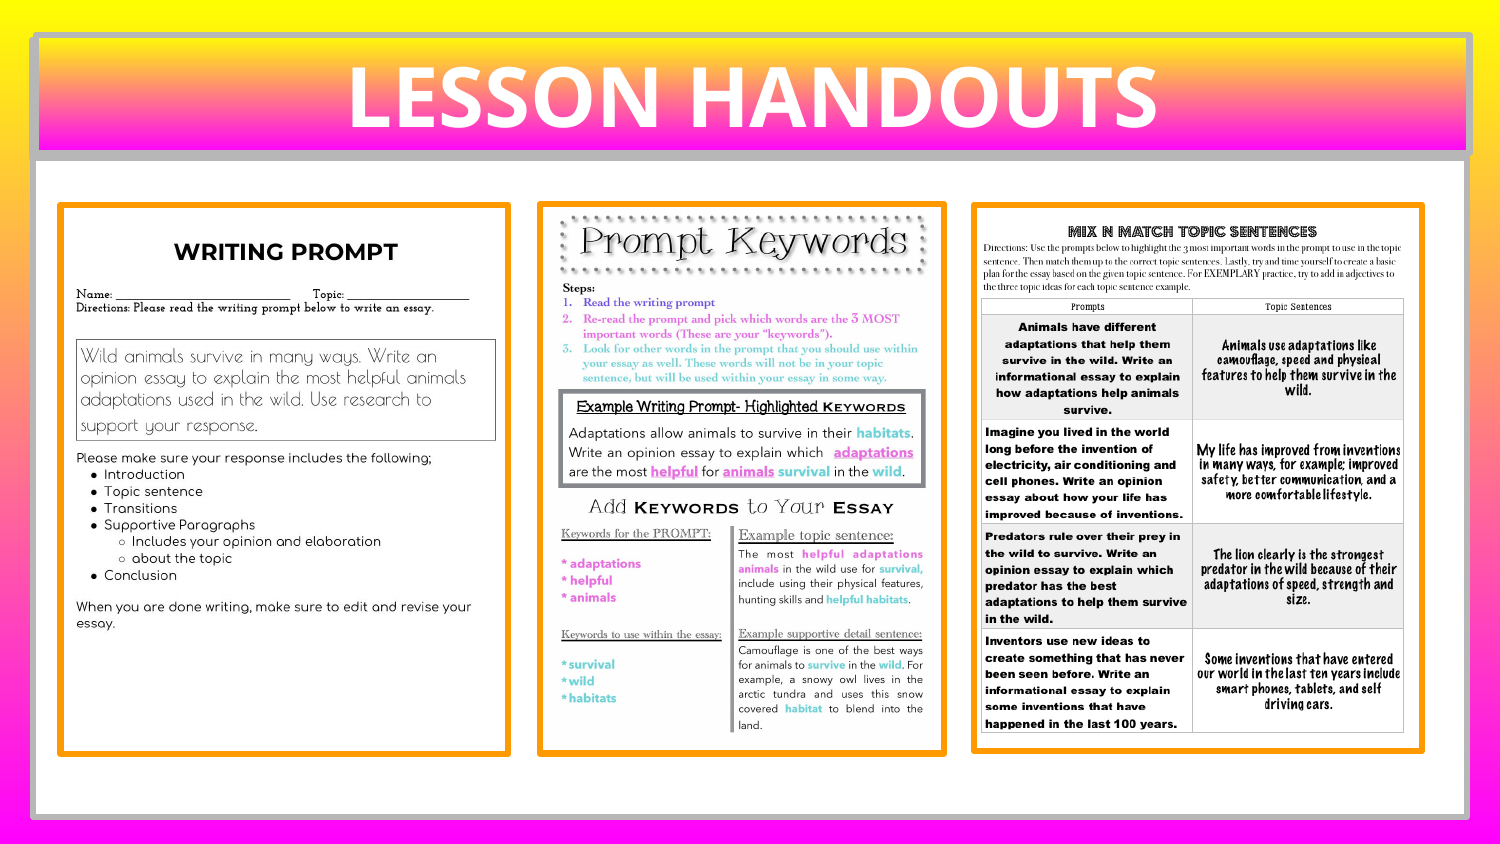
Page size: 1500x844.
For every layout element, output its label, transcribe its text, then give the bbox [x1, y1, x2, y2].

picture [63, 207, 505, 751]
picture [542, 207, 942, 751]
picture [977, 207, 1419, 748]
text_box LESSON HANDOUTS [35, 35, 1470, 153]
text_box [32, 40, 1467, 817]
